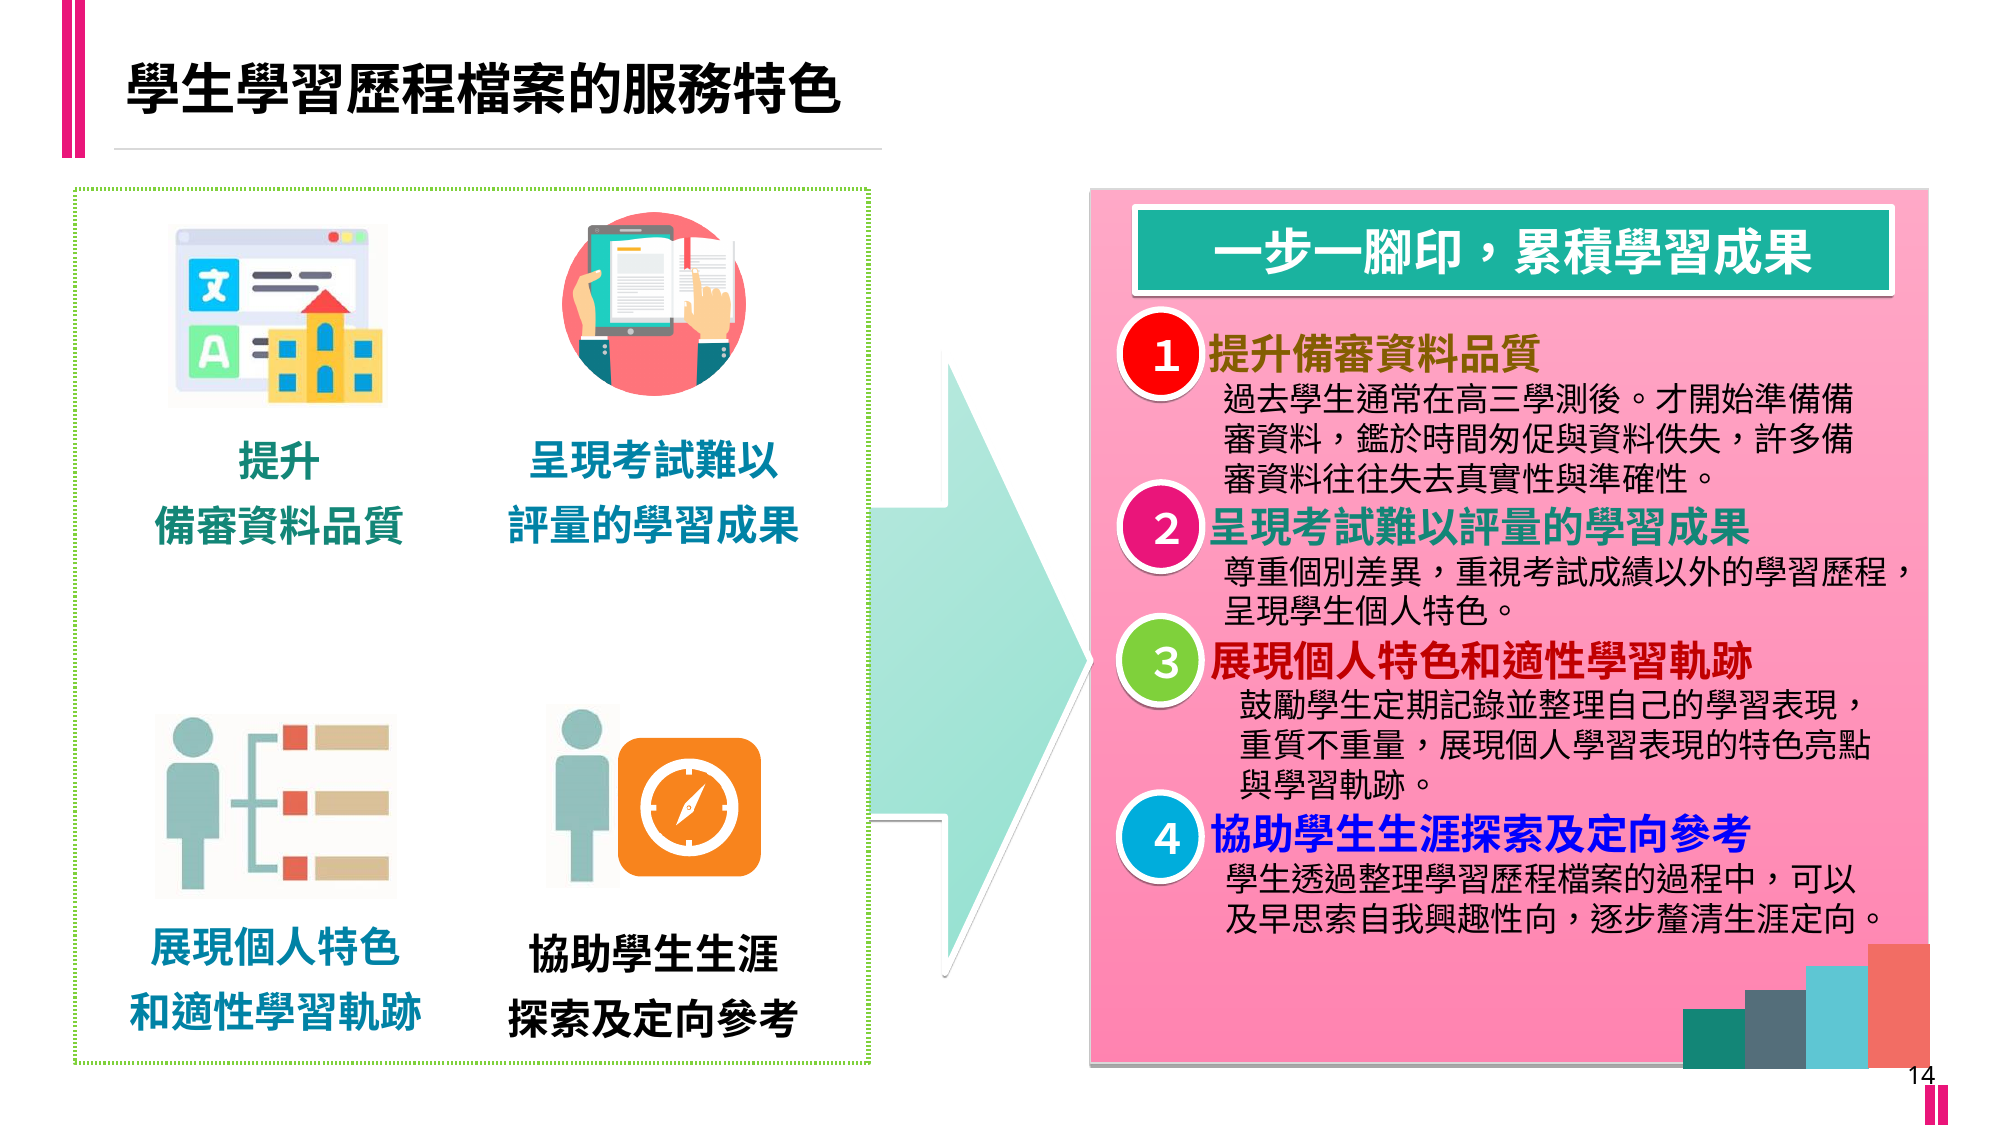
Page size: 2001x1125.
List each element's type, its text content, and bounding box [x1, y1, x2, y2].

text_box 協助學生生涯 探索及定向參考 [491, 905, 817, 1045]
text_box 協助學生生涯探索及定向參考 學生透過整理學習歷程檔案的過程中，可以及早思索自我興趣性向，逐步釐清生涯定向。 [1195, 800, 1895, 948]
text_box ２ [1119, 482, 1193, 571]
picture [546, 704, 620, 888]
text_box ３ [1118, 616, 1195, 705]
list 學生學習歷程檔案的服務特色 [110, 38, 1412, 135]
picture [168, 224, 388, 408]
text_box 提升備審資料品質 過去學生通常在高三學測後。才開始準備備審資料，鑑於時間匆促與資料佚失，許多備審資料往往失去真實性與準確性。 [1193, 320, 1888, 493]
picture [155, 715, 397, 898]
text_box 一步一腳印，累積學習成果 [1135, 207, 1892, 293]
text_box 展現個人特色和適性學習軌跡 鼓勵學生定期記錄並整理自己的學習表現，重質不重量，展現個人學習表現的特色亮點與學習軌跡。 [1195, 626, 1892, 800]
text_box 14 [1892, 1043, 1955, 1094]
text_box 呈現考試難以 評量的學習成果 [491, 411, 817, 559]
text_box 展現個人特色 和適性學習軌跡 [113, 898, 439, 1045]
text_box [75, 189, 1930, 1069]
text_box 提升 備審資料品質 [138, 412, 422, 552]
text_box １ [1119, 309, 1193, 399]
text_box 呈現考試難以評量的學習成果 尊重個別差異，重視考試成績以外的學習歷程，呈現學生個人特色。 [1193, 493, 1912, 640]
picture [562, 212, 746, 396]
text_box ４ [1118, 792, 1195, 882]
